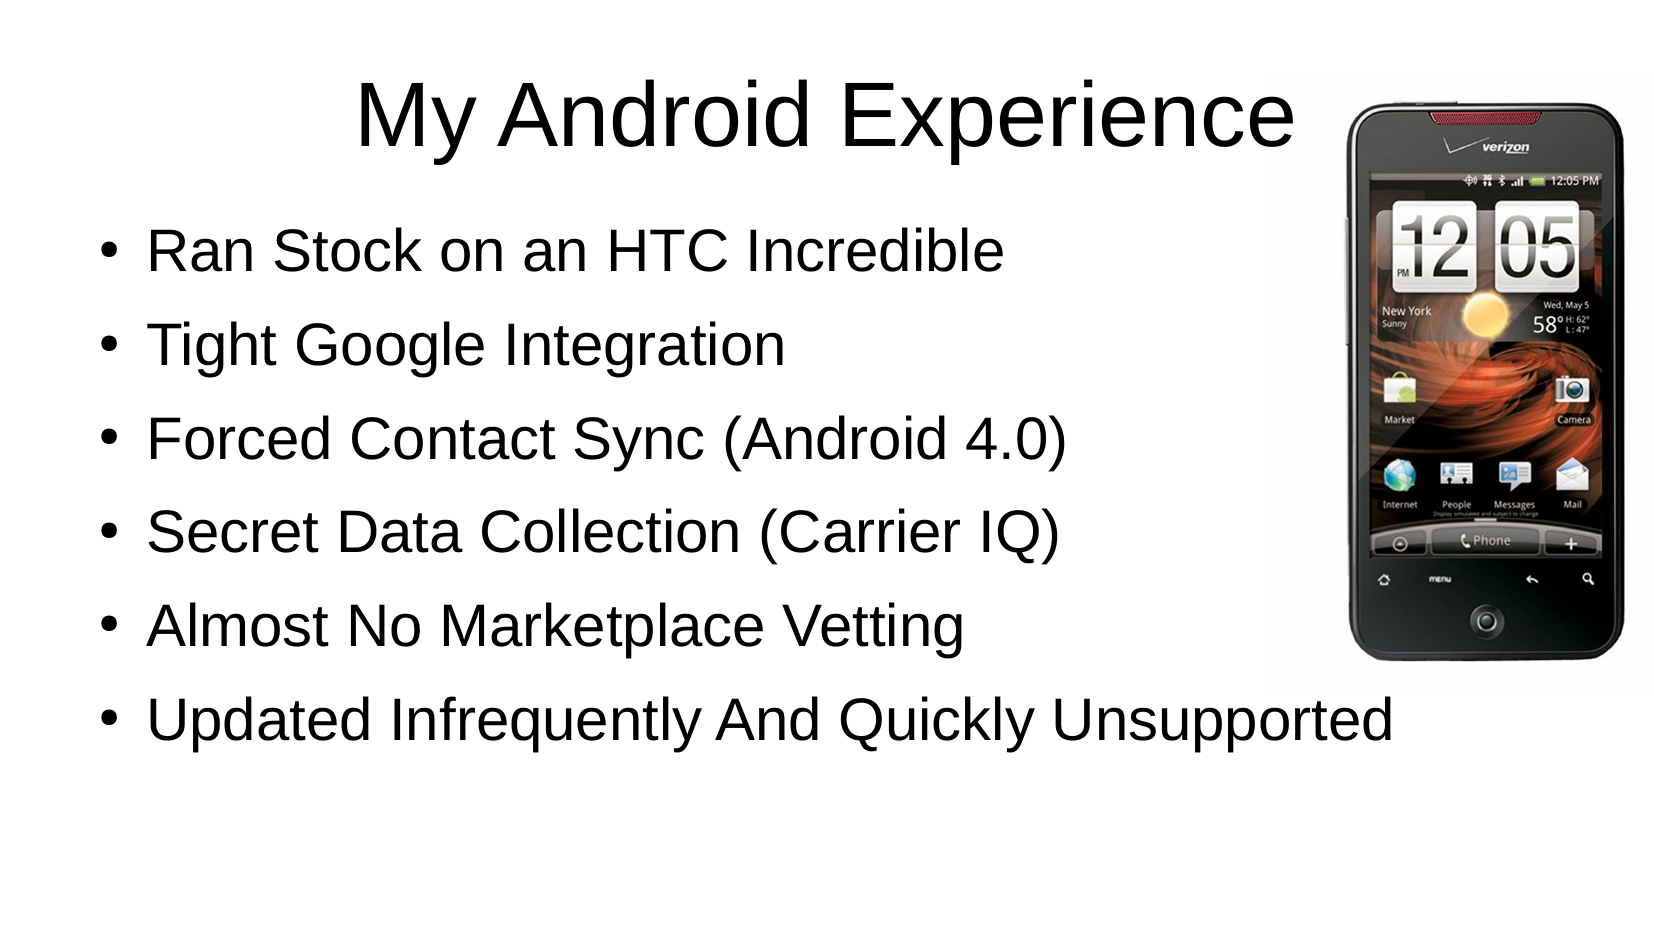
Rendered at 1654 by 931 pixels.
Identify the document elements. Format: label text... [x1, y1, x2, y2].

picture [1268, 72, 1654, 694]
list Ran Stock on an HTC Incredible Tight Google Integration Forced Contact Sync (Android 4.0) Secret Data Collection (Carrier IQ) Almost No Marketplace Vetting Updated Infrequently And Quickly Unsupported [82, 217, 1571, 758]
title My Android Experience [82, 37, 1571, 193]
